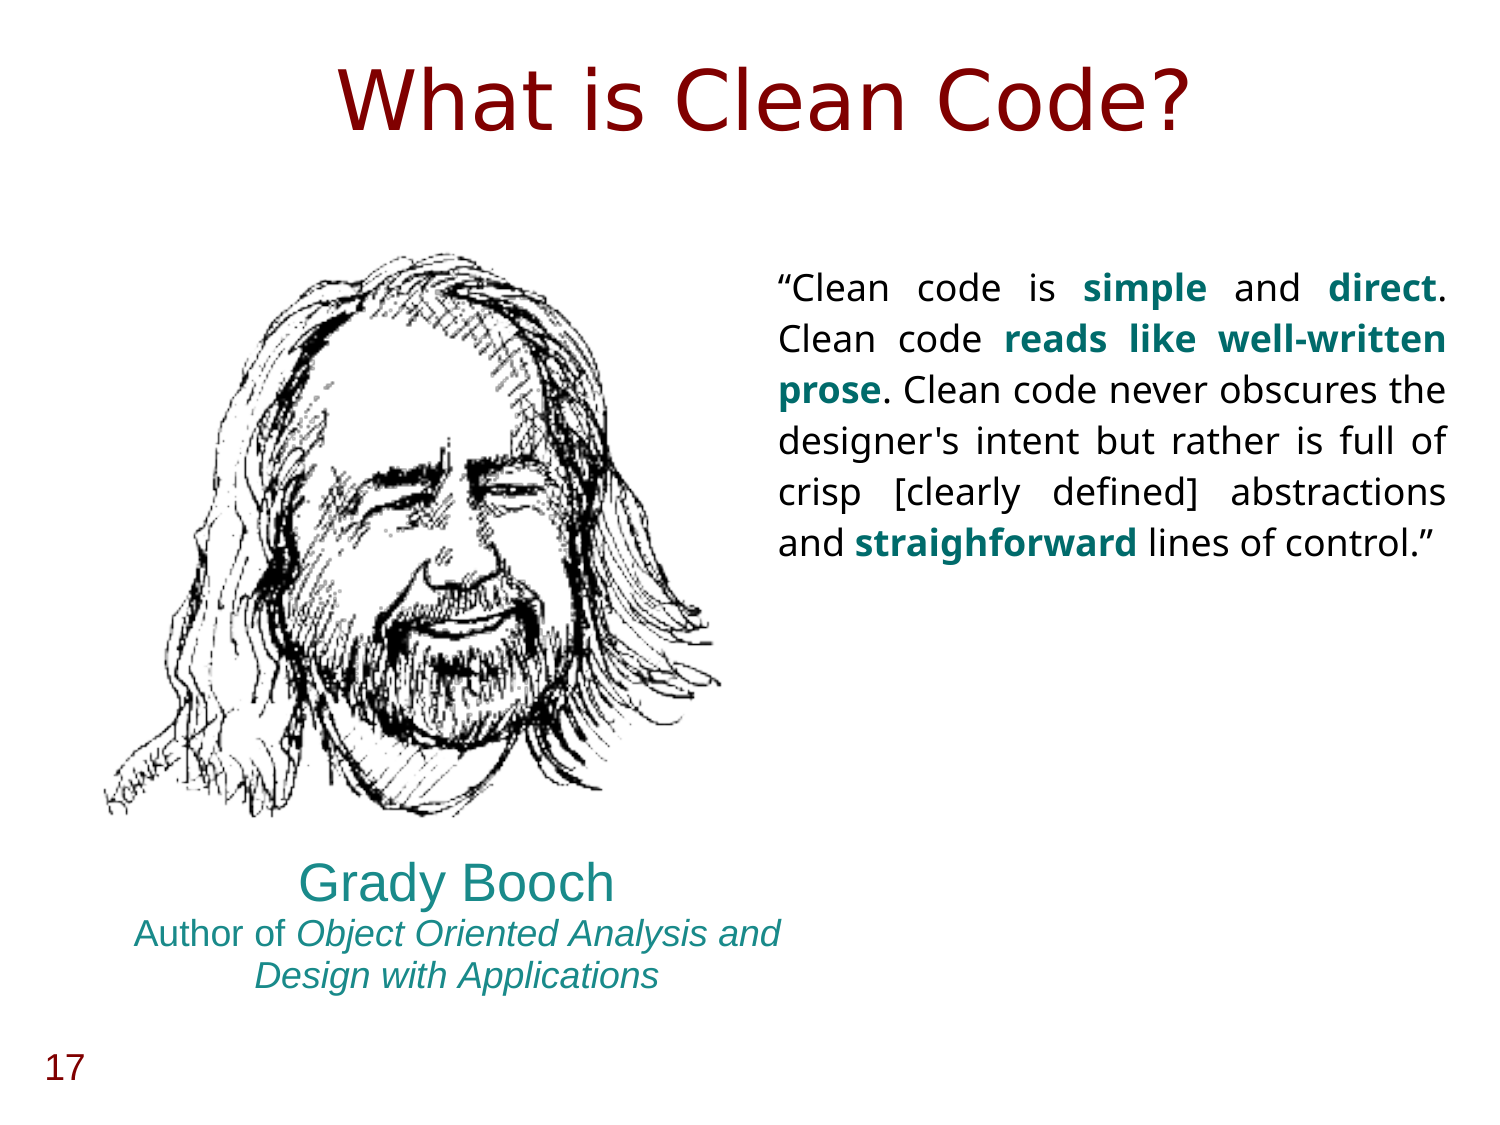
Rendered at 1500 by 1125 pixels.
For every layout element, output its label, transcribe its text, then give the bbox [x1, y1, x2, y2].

list “Clean code is simple and direct. Clean code reads like well-written prose. Clean code never obscures the designer's intent but rather is full of crisp [clearly defined] abstractions and straighforward lines of control.” [777, 261, 1448, 1004]
picture [68, 230, 739, 857]
title What is Clean Code? [70, 27, 1459, 178]
text_box Grady Booch Author of Object Oriented Analysis and Design with Applications [116, 844, 777, 1004]
